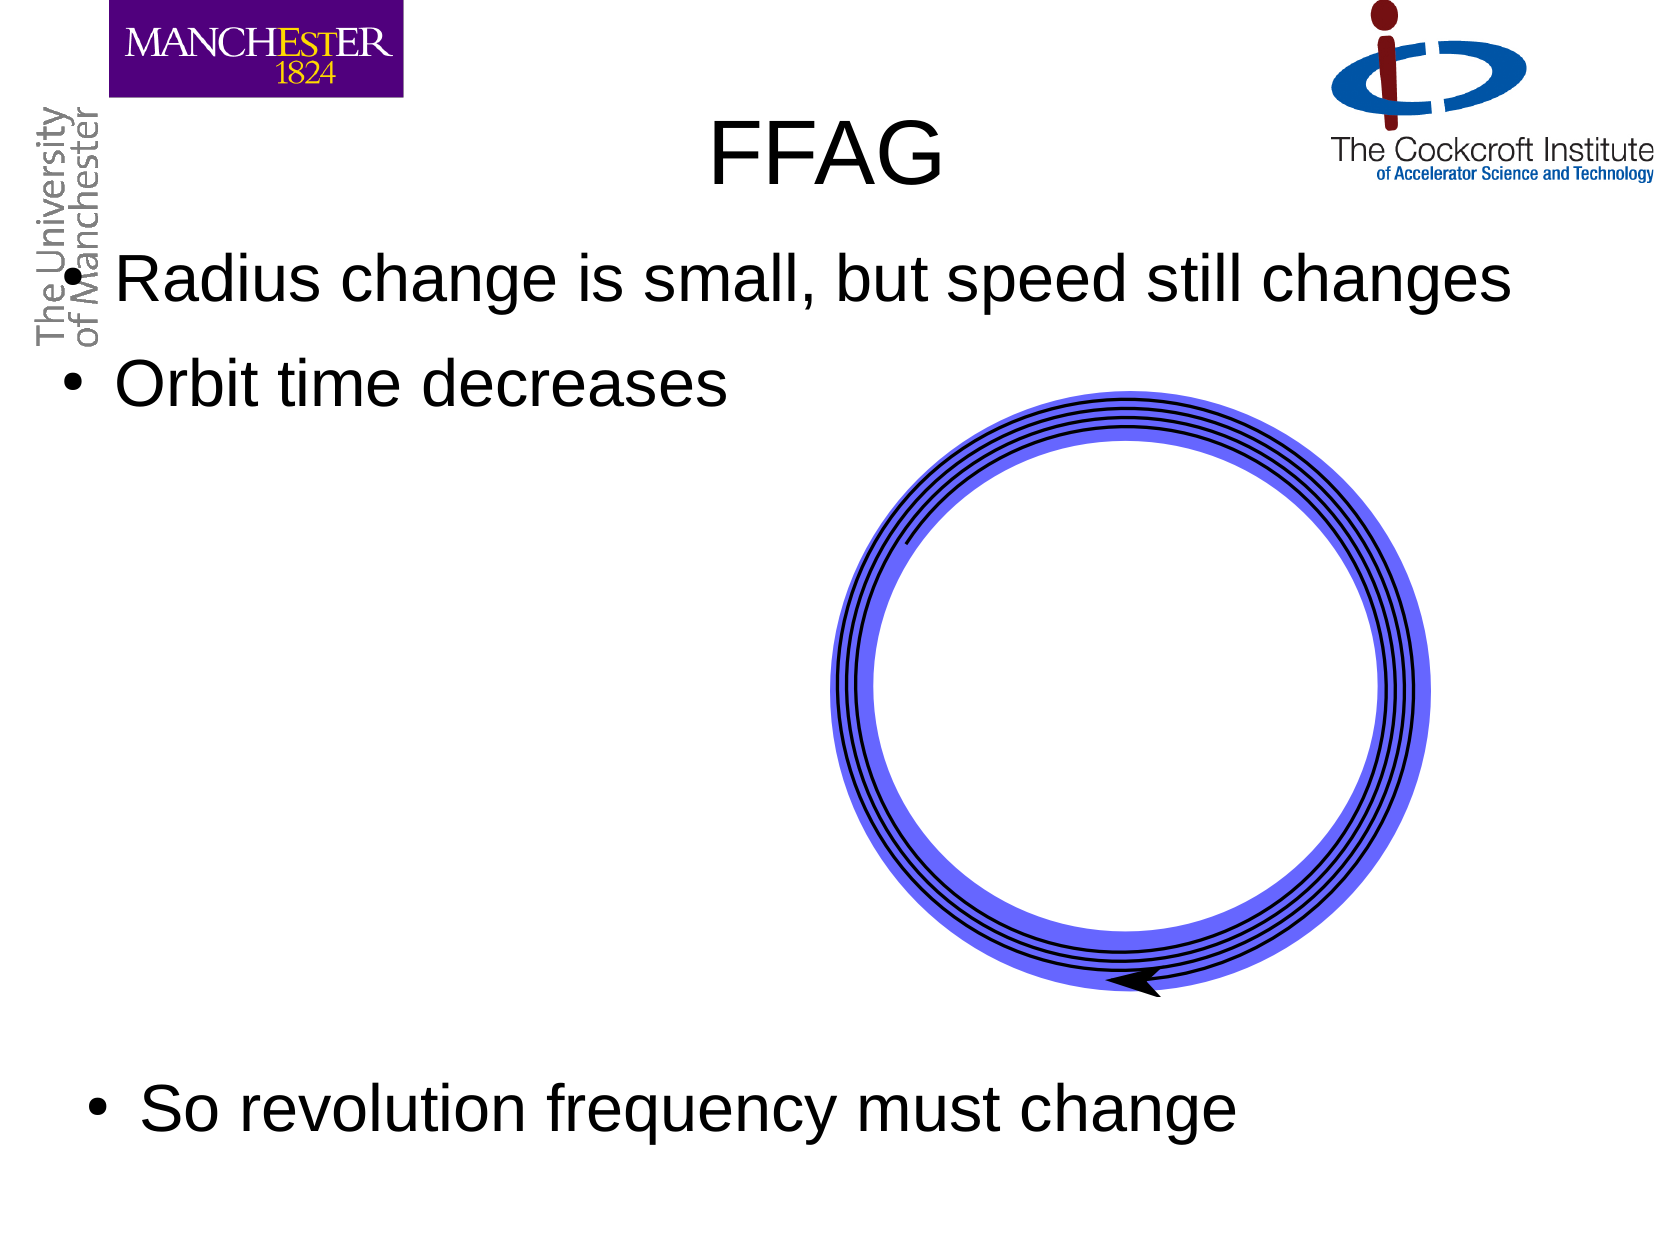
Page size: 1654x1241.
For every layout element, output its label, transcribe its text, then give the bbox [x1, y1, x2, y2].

picture [0, 0, 404, 347]
picture [830, 391, 1431, 997]
title FFAG [82, 49, 1571, 257]
picture [1331, 0, 1654, 183]
list Radius change is small, but speed still changes Orbit time decreases [43, 241, 1532, 460]
list So revolution frequency must change [68, 1071, 1557, 1241]
